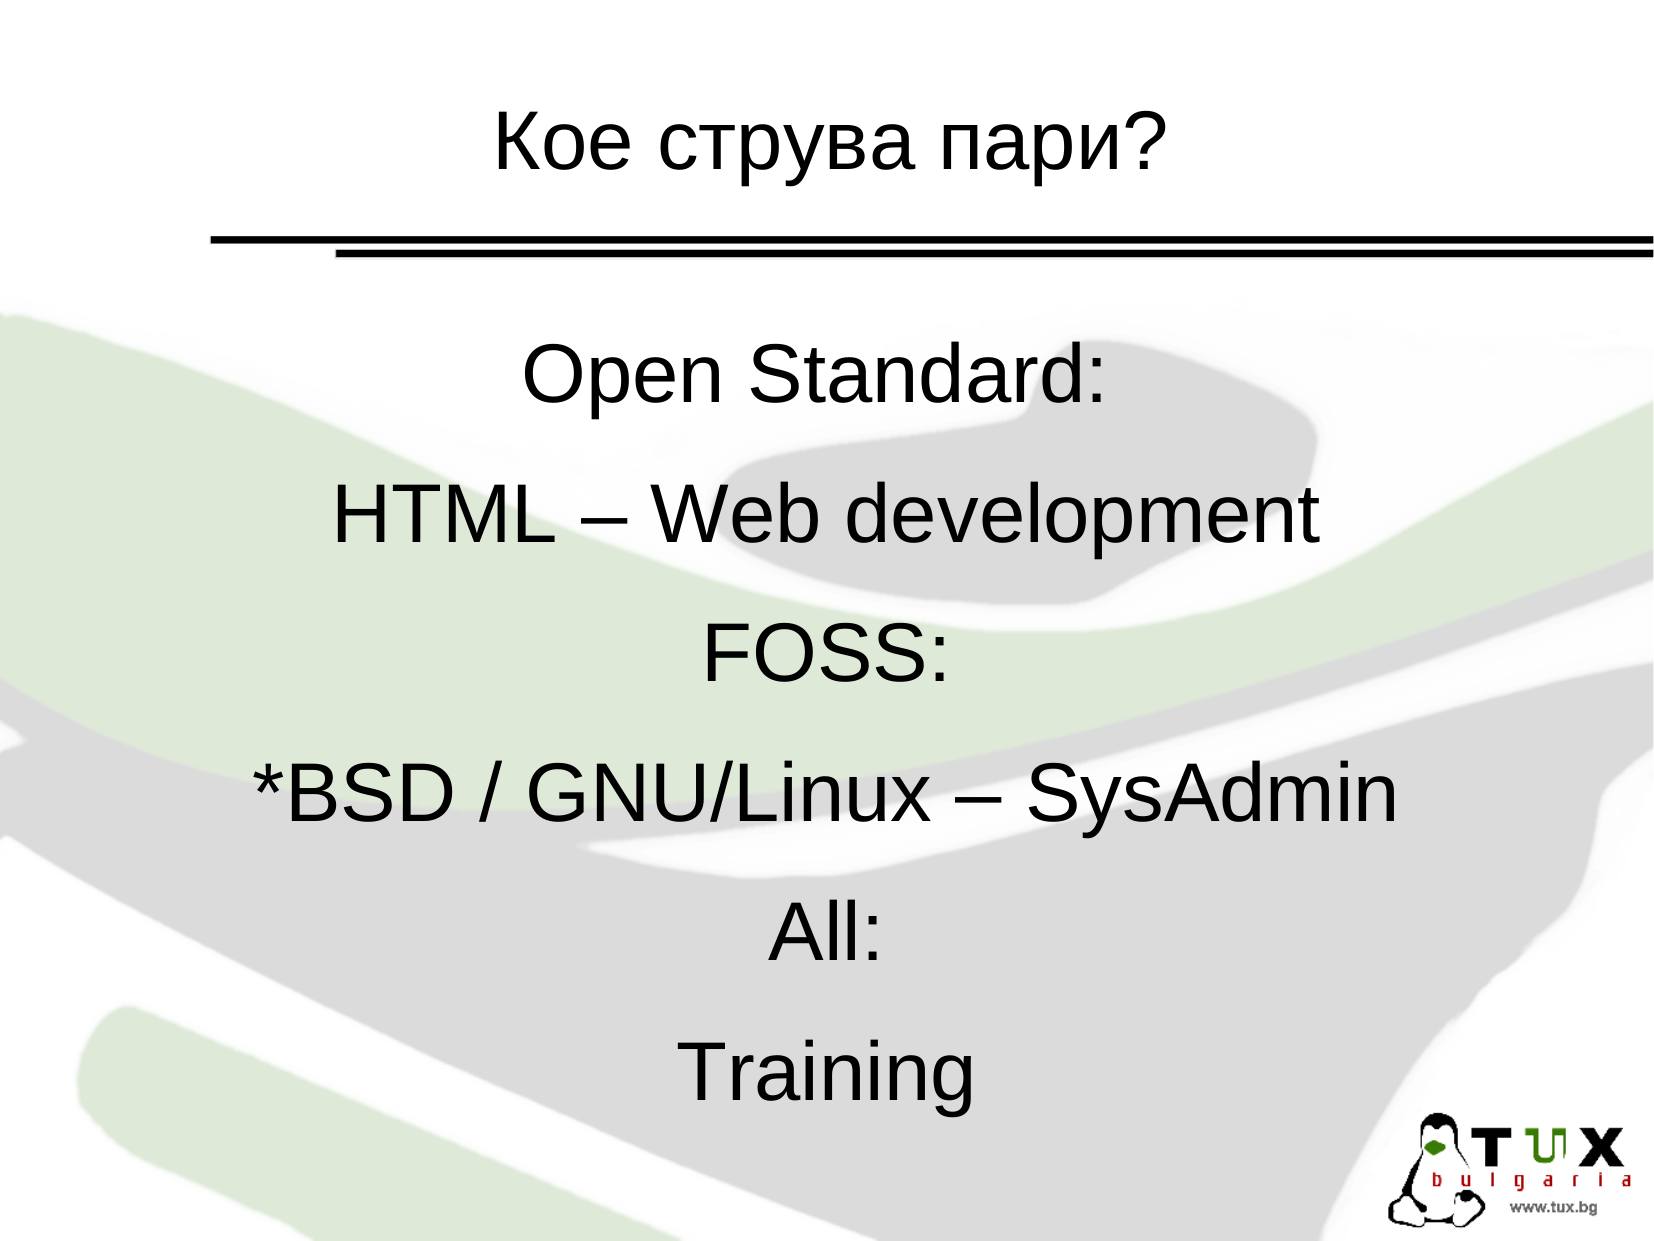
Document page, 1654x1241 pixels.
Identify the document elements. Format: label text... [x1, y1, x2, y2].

picture [0, 0, 1654, 1241]
subtitle Open Standard: HTML – Web development FOSS: *BSD / GNU/Linux – SysAdmin All: Training [82, 304, 1571, 1095]
title Кое струва пари? [86, 37, 1576, 245]
